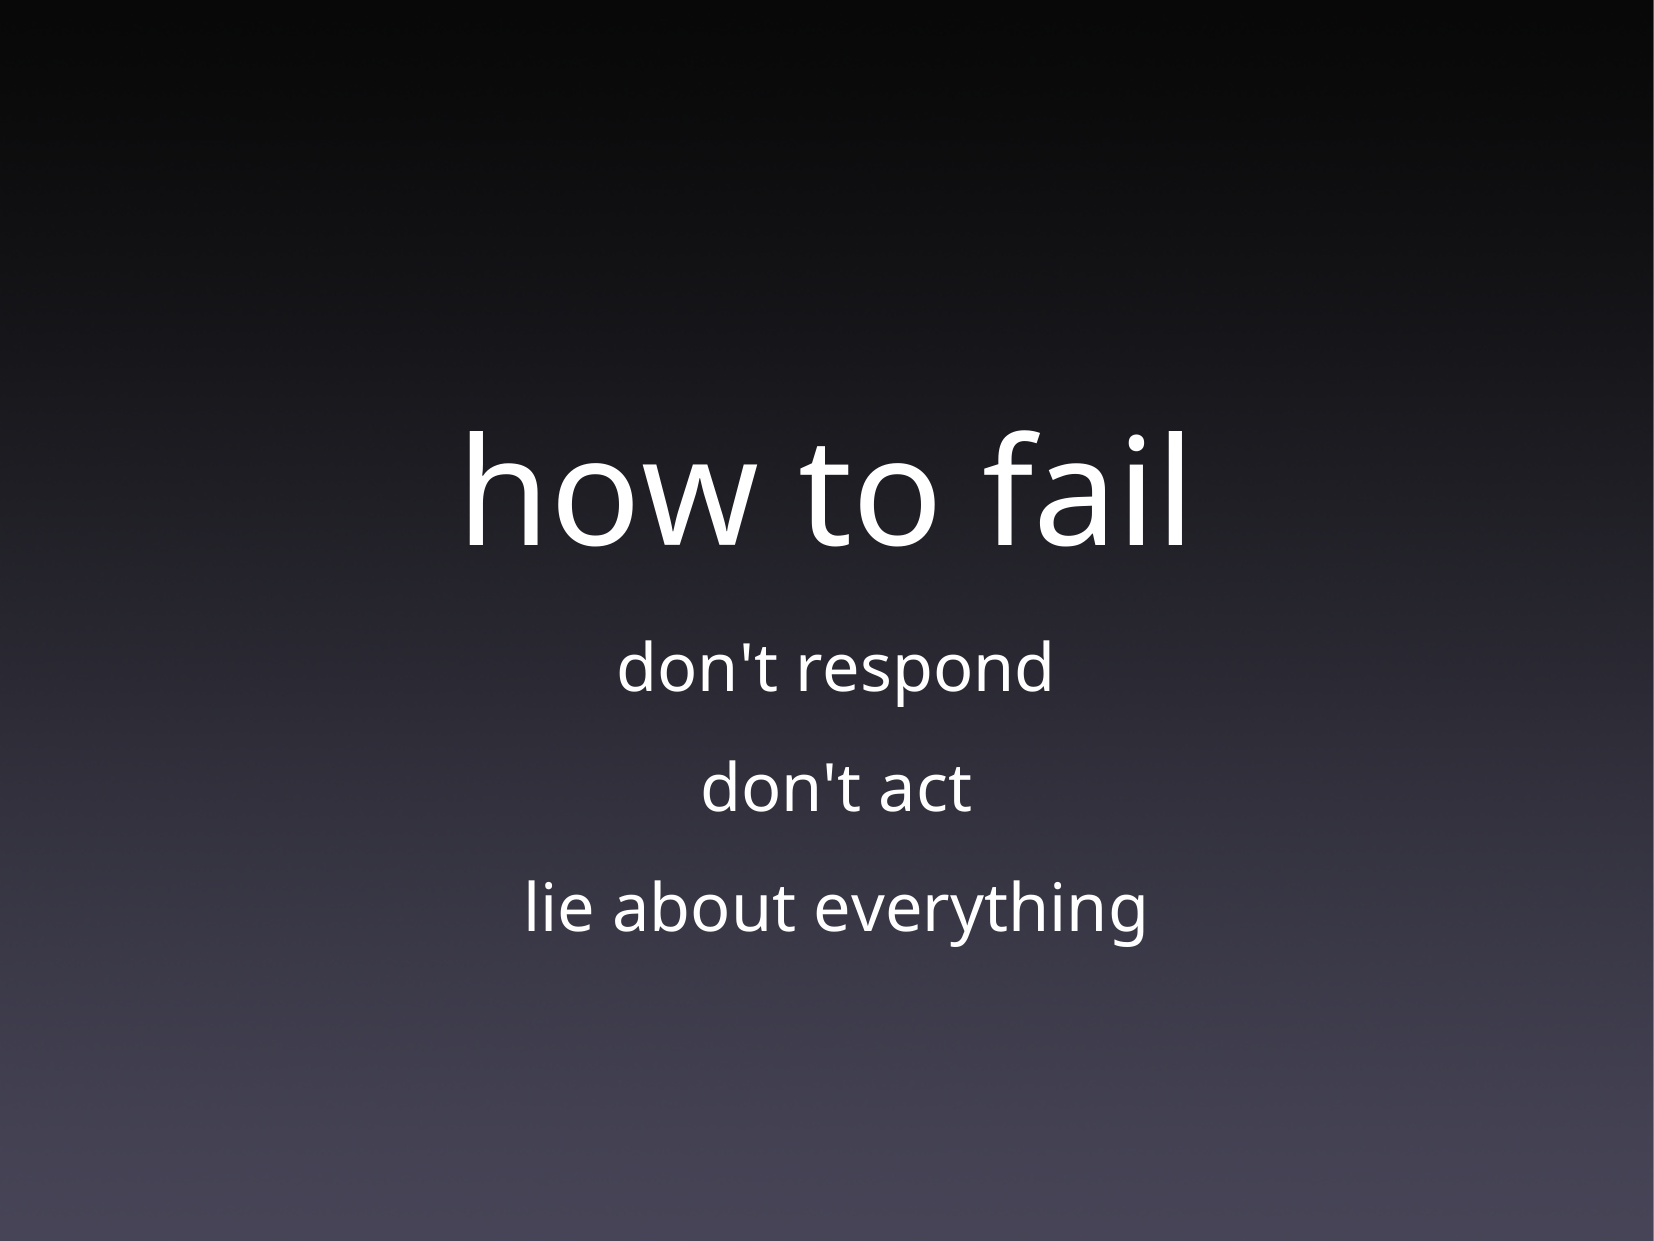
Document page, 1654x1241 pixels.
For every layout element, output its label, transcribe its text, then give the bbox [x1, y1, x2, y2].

list don't respond don't act lie about everything [121, 620, 1534, 1127]
picture [0, 0, 1654, 1241]
title how to fail [120, 372, 1533, 603]
